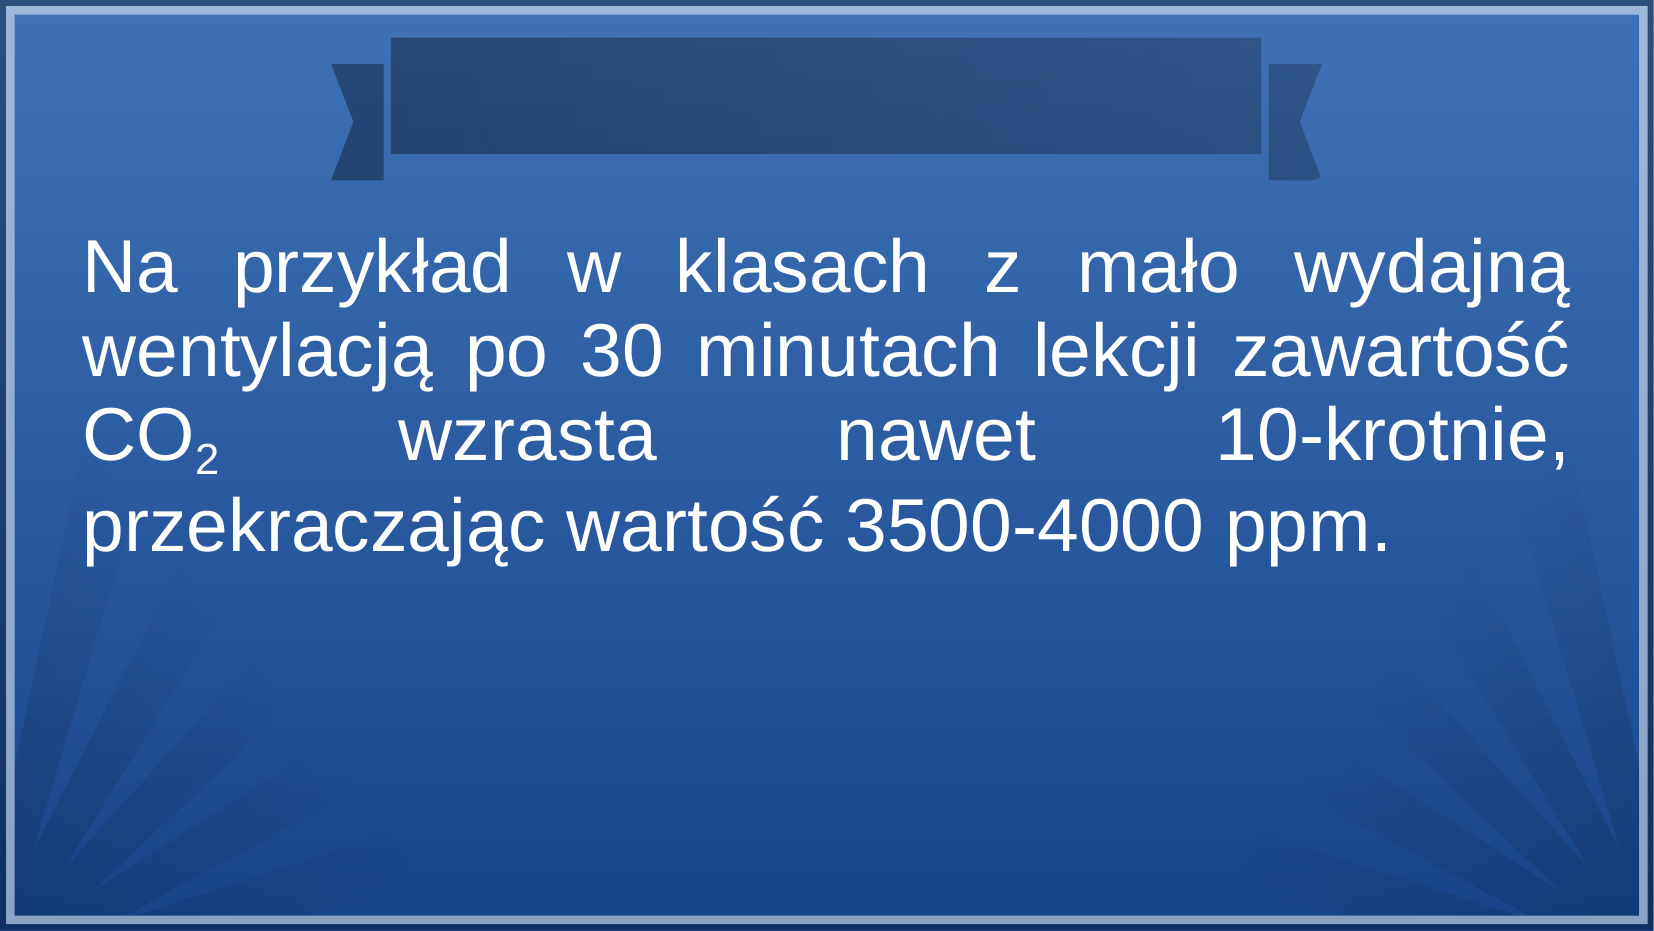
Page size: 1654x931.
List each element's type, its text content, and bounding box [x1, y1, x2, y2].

list Na przykład w klasach z mało wydajną wentylacją po 30 minutach lekcji zawartość CO2 wzrasta nawet 10-krotnie, przekraczając wartość 3500-4000 ppm. [82, 224, 1571, 848]
